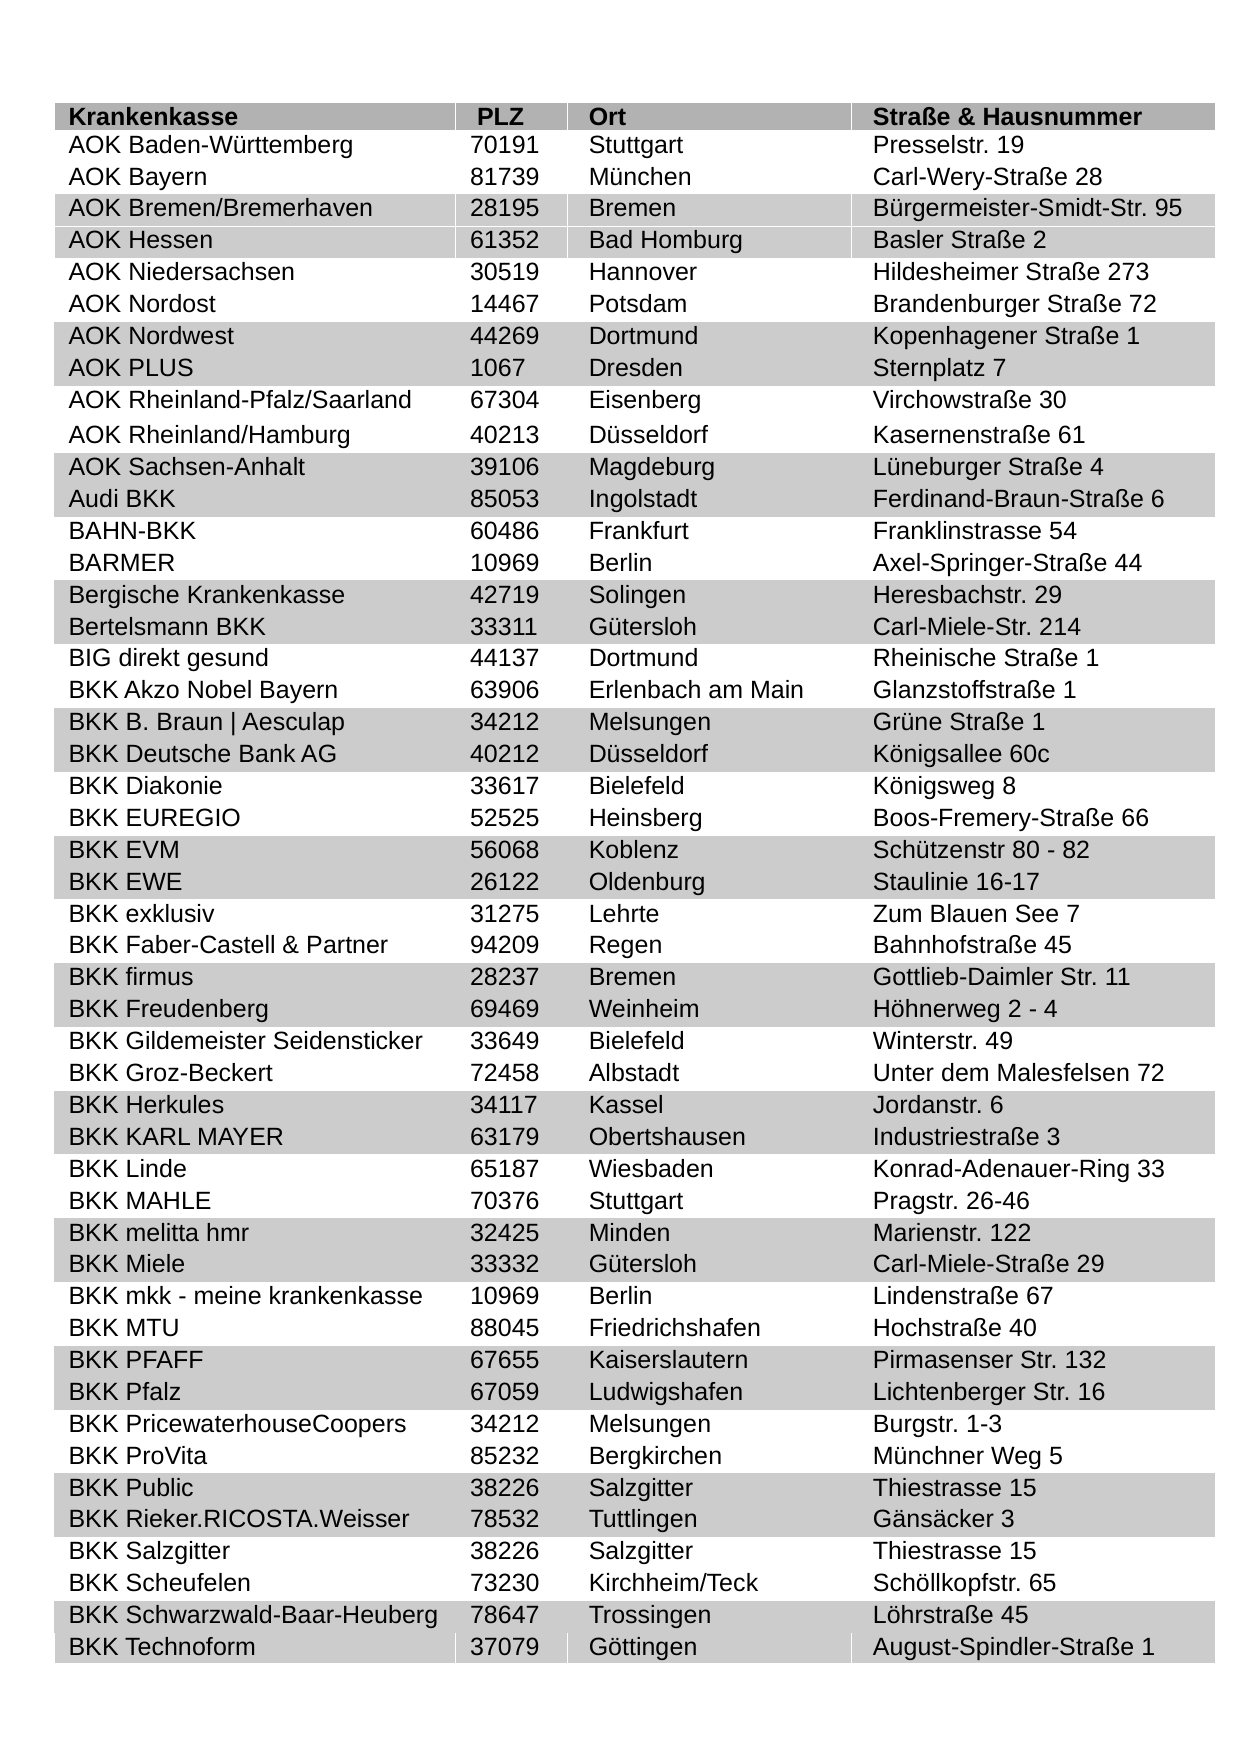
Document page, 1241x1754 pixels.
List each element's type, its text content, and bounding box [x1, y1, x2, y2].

table_cell Albstadt [567, 1059, 851, 1091]
table_cell Lüneburger Straße 4 [851, 453, 1215, 485]
table_cell Carl-Miele-Str. 214 [851, 612, 1215, 644]
table_cell AOK Bremen/Bremerhaven [55, 194, 455, 226]
table_cell Berlin [567, 1282, 851, 1314]
table_cell BKK Technoform [55, 1633, 455, 1663]
table_cell BKK B. Braun | Aesculap [54, 708, 455, 740]
table_cell Lindenstraße 67 [851, 1282, 1215, 1314]
table_cell Regen [567, 931, 851, 963]
table_cell Sternplatz 7 [851, 354, 1215, 386]
table_cell Potsdam [567, 290, 851, 322]
table_cell 1067 [455, 354, 567, 386]
table_cell BKK exklusiv [54, 899, 455, 931]
table_cell 28195 [456, 194, 567, 226]
table_cell Gänsäcker 3 [851, 1505, 1215, 1537]
table_cell BKK Miele [54, 1250, 455, 1282]
table_cell BKK firmus [54, 963, 455, 995]
table_cell Kasernenstraße 61 [851, 421, 1215, 453]
table_cell BARMER [54, 549, 455, 580]
table_cell 33332 [455, 1250, 567, 1282]
table_cell Lehrte [567, 899, 851, 931]
table_cell Audi BKK [54, 485, 455, 517]
table_cell 28237 [455, 963, 567, 995]
table_cell 40212 [455, 740, 567, 772]
table_cell Koblenz [567, 836, 851, 867]
table_cell Schützenstr 80 - 82 [851, 836, 1215, 867]
table_cell Jordanstr. 6 [851, 1091, 1215, 1123]
table_cell Eisenberg [567, 386, 851, 421]
table_cell Königsallee 60c [851, 740, 1215, 772]
table_cell BAHN-BKK [54, 517, 455, 549]
table_cell Magdeburg [567, 453, 851, 485]
table_cell Franklinstrasse 54 [851, 517, 1215, 549]
table_cell 31275 [455, 899, 567, 931]
table_cell Hannover [567, 258, 851, 290]
table_cell Brandenburger Straße 72 [851, 290, 1215, 322]
table_cell 38226 [455, 1537, 567, 1569]
table_header Ort [568, 103, 851, 130]
table_header PLZ [456, 103, 567, 130]
table_cell Dortmund [567, 644, 851, 676]
table_cell AOK Sachsen-Anhalt [54, 453, 455, 485]
table_cell Bremen [568, 194, 851, 226]
table_cell 33617 [455, 772, 567, 804]
table_cell 40213 [455, 421, 567, 453]
table_cell 81739 [455, 162, 567, 194]
table_cell Thiestrasse 15 [851, 1473, 1215, 1505]
table_cell Frankfurt [567, 517, 851, 549]
table_cell AOK Bayern [54, 162, 455, 194]
table_cell 33649 [455, 1027, 567, 1059]
table_cell Bahnhofstraße 45 [851, 931, 1215, 963]
table_cell Ingolstadt [567, 485, 851, 517]
table_header Straße & Hausnummer [852, 103, 1215, 130]
table_cell Bergische Krankenkasse [54, 580, 455, 612]
table_cell Presselstr. 19 [852, 131, 1215, 162]
table_cell Industriestraße 3 [851, 1123, 1215, 1154]
table_cell BKK PFAFF [54, 1346, 455, 1378]
table_cell AOK Rheinland-Pfalz/Saarland [54, 386, 455, 421]
table_cell Kirchheim/Teck [567, 1569, 851, 1601]
table_cell 94209 [455, 931, 567, 963]
table_cell BKK MTU [54, 1314, 455, 1346]
table_cell 85232 [455, 1441, 567, 1473]
table_cell Düsseldorf [567, 740, 851, 772]
table_cell Weinheim [567, 995, 851, 1027]
table_cell August-Spindler-Straße 1 [852, 1633, 1215, 1663]
table_cell Gütersloh [567, 1250, 851, 1282]
table_cell 67304 [455, 386, 567, 421]
table_cell 88045 [455, 1314, 567, 1346]
table_cell 72458 [455, 1059, 567, 1091]
table_cell Winterstr. 49 [851, 1027, 1215, 1059]
table_cell Basler Straße 2 [852, 227, 1215, 258]
table_cell 42719 [455, 580, 567, 612]
table_cell BKK Linde [54, 1154, 455, 1186]
table_cell Solingen [567, 580, 851, 612]
table_cell Hochstraße 40 [851, 1314, 1215, 1346]
table_cell Unter dem Malesfelsen 72 [851, 1059, 1215, 1091]
table_cell Virchowstraße 30 [851, 386, 1215, 421]
table_cell Kassel [567, 1091, 851, 1123]
table_cell AOK Baden-Württemberg [55, 131, 455, 162]
table_cell Bielefeld [567, 1027, 851, 1059]
table_cell 44269 [455, 322, 567, 354]
table_cell 26122 [455, 867, 567, 899]
table_cell BKK Faber-Castell & Partner [54, 931, 455, 963]
table_cell Pirmasenser Str. 132 [851, 1346, 1215, 1378]
table_cell 14467 [455, 290, 567, 322]
table_cell Kopenhagener Straße 1 [851, 322, 1215, 354]
table_cell München [567, 162, 851, 194]
table_cell BKK melitta hmr [54, 1218, 455, 1250]
table_cell Marienstr. 122 [851, 1218, 1215, 1250]
table_cell Ludwigshafen [567, 1378, 851, 1410]
table_cell AOK Nordwest [54, 322, 455, 354]
table_cell Rheinische Straße 1 [851, 644, 1215, 676]
table_cell 67655 [455, 1346, 567, 1378]
table_cell BKK Gildemeister Seidensticker [54, 1027, 455, 1059]
table_cell Burgstr. 1-3 [851, 1410, 1215, 1441]
table_cell Axel-Springer-Straße 44 [851, 549, 1215, 580]
table_cell Berlin [567, 549, 851, 580]
table_cell Dresden [567, 354, 851, 386]
table_cell 70376 [455, 1186, 567, 1218]
table_cell Trossingen [567, 1601, 851, 1633]
table_cell 30519 [455, 258, 567, 290]
table_cell AOK PLUS [54, 354, 455, 386]
table_cell Heresbachstr. 29 [851, 580, 1215, 612]
table_cell 63179 [455, 1123, 567, 1154]
table_cell Konrad-Adenauer-Ring 33 [851, 1154, 1215, 1186]
table_cell 33311 [455, 612, 567, 644]
table_cell Oldenburg [567, 867, 851, 899]
table_cell BKK Salzgitter [54, 1537, 455, 1569]
table_cell 60486 [455, 517, 567, 549]
table_cell BKK Pfalz [54, 1378, 455, 1410]
table_cell 32425 [455, 1218, 567, 1250]
table_cell Lichtenberger Str. 16 [851, 1378, 1215, 1410]
table_cell BKK Freudenberg [54, 995, 455, 1027]
table_cell Bremen [567, 963, 851, 995]
table_cell Bielefeld [567, 772, 851, 804]
table_cell BKK Public [54, 1473, 455, 1505]
table_cell Löhrstraße 45 [851, 1601, 1215, 1633]
table_cell BKK Deutsche Bank AG [54, 740, 455, 772]
table_cell 39106 [455, 453, 567, 485]
table_cell 56068 [455, 836, 567, 867]
table_cell BKK EVM [54, 836, 455, 867]
table_cell BIG direkt gesund [54, 644, 455, 676]
table_cell Schöllkopfstr. 65 [851, 1569, 1215, 1601]
table_cell Thiestrasse 15 [851, 1537, 1215, 1569]
table_cell Boos-Fremery-Straße 66 [851, 804, 1215, 836]
table_cell Melsungen [567, 1410, 851, 1441]
table_cell BKK KARL MAYER [54, 1123, 455, 1154]
table_cell BKK Diakonie [54, 772, 455, 804]
table_cell Friedrichshafen [567, 1314, 851, 1346]
table_cell Münchner Weg 5 [851, 1441, 1215, 1473]
table_cell Königsweg 8 [851, 772, 1215, 804]
table_cell 38226 [455, 1473, 567, 1505]
table_cell Heinsberg [567, 804, 851, 836]
table_cell 70191 [456, 131, 567, 162]
table_cell Melsungen [567, 708, 851, 740]
table_cell Dortmund [567, 322, 851, 354]
table_cell Düsseldorf [567, 421, 851, 453]
table_cell BKK EUREGIO [54, 804, 455, 836]
table_cell Göttingen [568, 1633, 851, 1663]
table_cell Höhnerweg 2 - 4 [851, 995, 1215, 1027]
table_cell Bürgermeister-Smidt-Str. 95 [852, 194, 1215, 226]
table_cell 63906 [455, 676, 567, 708]
table_cell 44137 [455, 644, 567, 676]
table_cell Grüne Straße 1 [851, 708, 1215, 740]
table_cell Glanzstoffstraße 1 [851, 676, 1215, 708]
table_cell Obertshausen [567, 1123, 851, 1154]
table_cell Wiesbaden [567, 1154, 851, 1186]
table_cell 69469 [455, 995, 567, 1027]
table_cell Erlenbach am Main [567, 676, 851, 708]
table_cell 10969 [455, 549, 567, 580]
table_cell 67059 [455, 1378, 567, 1410]
table_cell BKK EWE [54, 867, 455, 899]
table_cell 10969 [455, 1282, 567, 1314]
table_cell BKK Akzo Nobel Bayern [54, 676, 455, 708]
table_cell 61352 [456, 227, 567, 258]
table_cell BKK ProVita [54, 1441, 455, 1473]
table_cell Bad Homburg [568, 227, 851, 258]
table_cell Zum Blauen See 7 [851, 899, 1215, 931]
table_cell Ferdinand-Braun-Straße 6 [851, 485, 1215, 517]
table_cell AOK Hessen [55, 227, 455, 258]
table_cell 34212 [455, 1410, 567, 1441]
table_cell Minden [567, 1218, 851, 1250]
table_cell Salzgitter [567, 1537, 851, 1569]
table_cell Carl-Miele-Straße 29 [851, 1250, 1215, 1282]
table_cell Staulinie 16-17 [851, 867, 1215, 899]
table_cell 73230 [455, 1569, 567, 1601]
table_cell BKK PricewaterhouseCoopers [54, 1410, 455, 1441]
table_cell BKK Rieker.RICOSTA.Weisser [54, 1505, 455, 1537]
table_cell Bertelsmann BKK [54, 612, 455, 644]
table_cell Tuttlingen [567, 1505, 851, 1537]
table_cell AOK Rheinland/Hamburg [54, 421, 455, 453]
table_cell BKK Herkules [54, 1091, 455, 1123]
table_cell AOK Nordost [54, 290, 455, 322]
table_cell 65187 [455, 1154, 567, 1186]
table_cell Hildesheimer Straße 273 [851, 258, 1215, 290]
table_cell Gottlieb-Daimler Str. 11 [851, 963, 1215, 995]
table_cell Bergkirchen [567, 1441, 851, 1473]
table_cell BKK Groz-Beckert [54, 1059, 455, 1091]
table_cell AOK Niedersachsen [54, 258, 455, 290]
table_cell 78647 [455, 1601, 567, 1633]
table_cell Stuttgart [568, 131, 851, 162]
table_cell Pragstr. 26-46 [851, 1186, 1215, 1218]
table_cell 34212 [455, 708, 567, 740]
table_cell BKK MAHLE [54, 1186, 455, 1218]
table_cell 52525 [455, 804, 567, 836]
table_header Krankenkasse [55, 103, 455, 130]
table_cell BKK mkk - meine krankenkasse [54, 1282, 455, 1314]
table_cell Salzgitter [567, 1473, 851, 1505]
table_cell Carl-Wery-Straße 28 [851, 162, 1215, 194]
table_cell Gütersloh [567, 612, 851, 644]
table_cell 37079 [456, 1633, 567, 1663]
table_cell BKK Schwarzwald-Baar-Heuberg [54, 1601, 455, 1633]
table_cell 34117 [455, 1091, 567, 1123]
table_cell 78532 [455, 1505, 567, 1537]
table_cell Stuttgart [567, 1186, 851, 1218]
table_cell Kaiserslautern [567, 1346, 851, 1378]
table_cell 85053 [455, 485, 567, 517]
table_cell BKK Scheufelen [54, 1569, 455, 1601]
